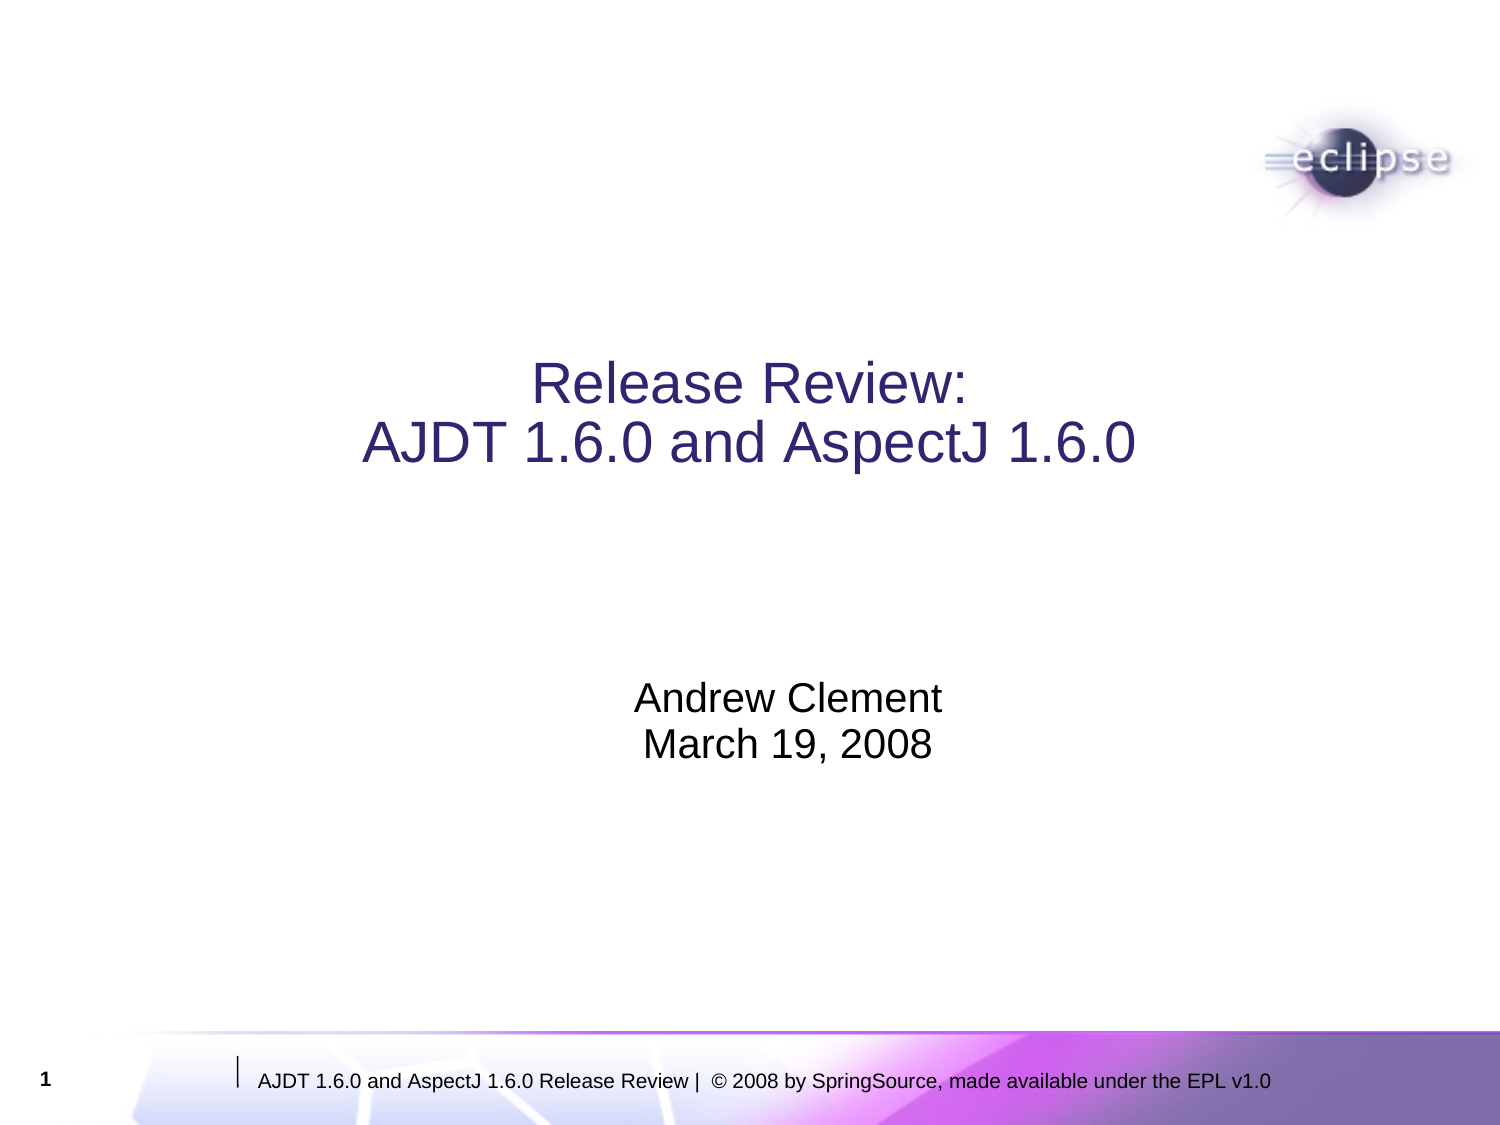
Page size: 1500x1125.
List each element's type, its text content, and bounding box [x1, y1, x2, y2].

subtitle Andrew Clement March 19, 2008 [225, 666, 1276, 955]
picture [1234, 30, 1488, 284]
picture [0, 1031, 1500, 1125]
title Release Review: AJDT 1.6.0 and AspectJ 1.6.0 [112, 349, 1388, 591]
